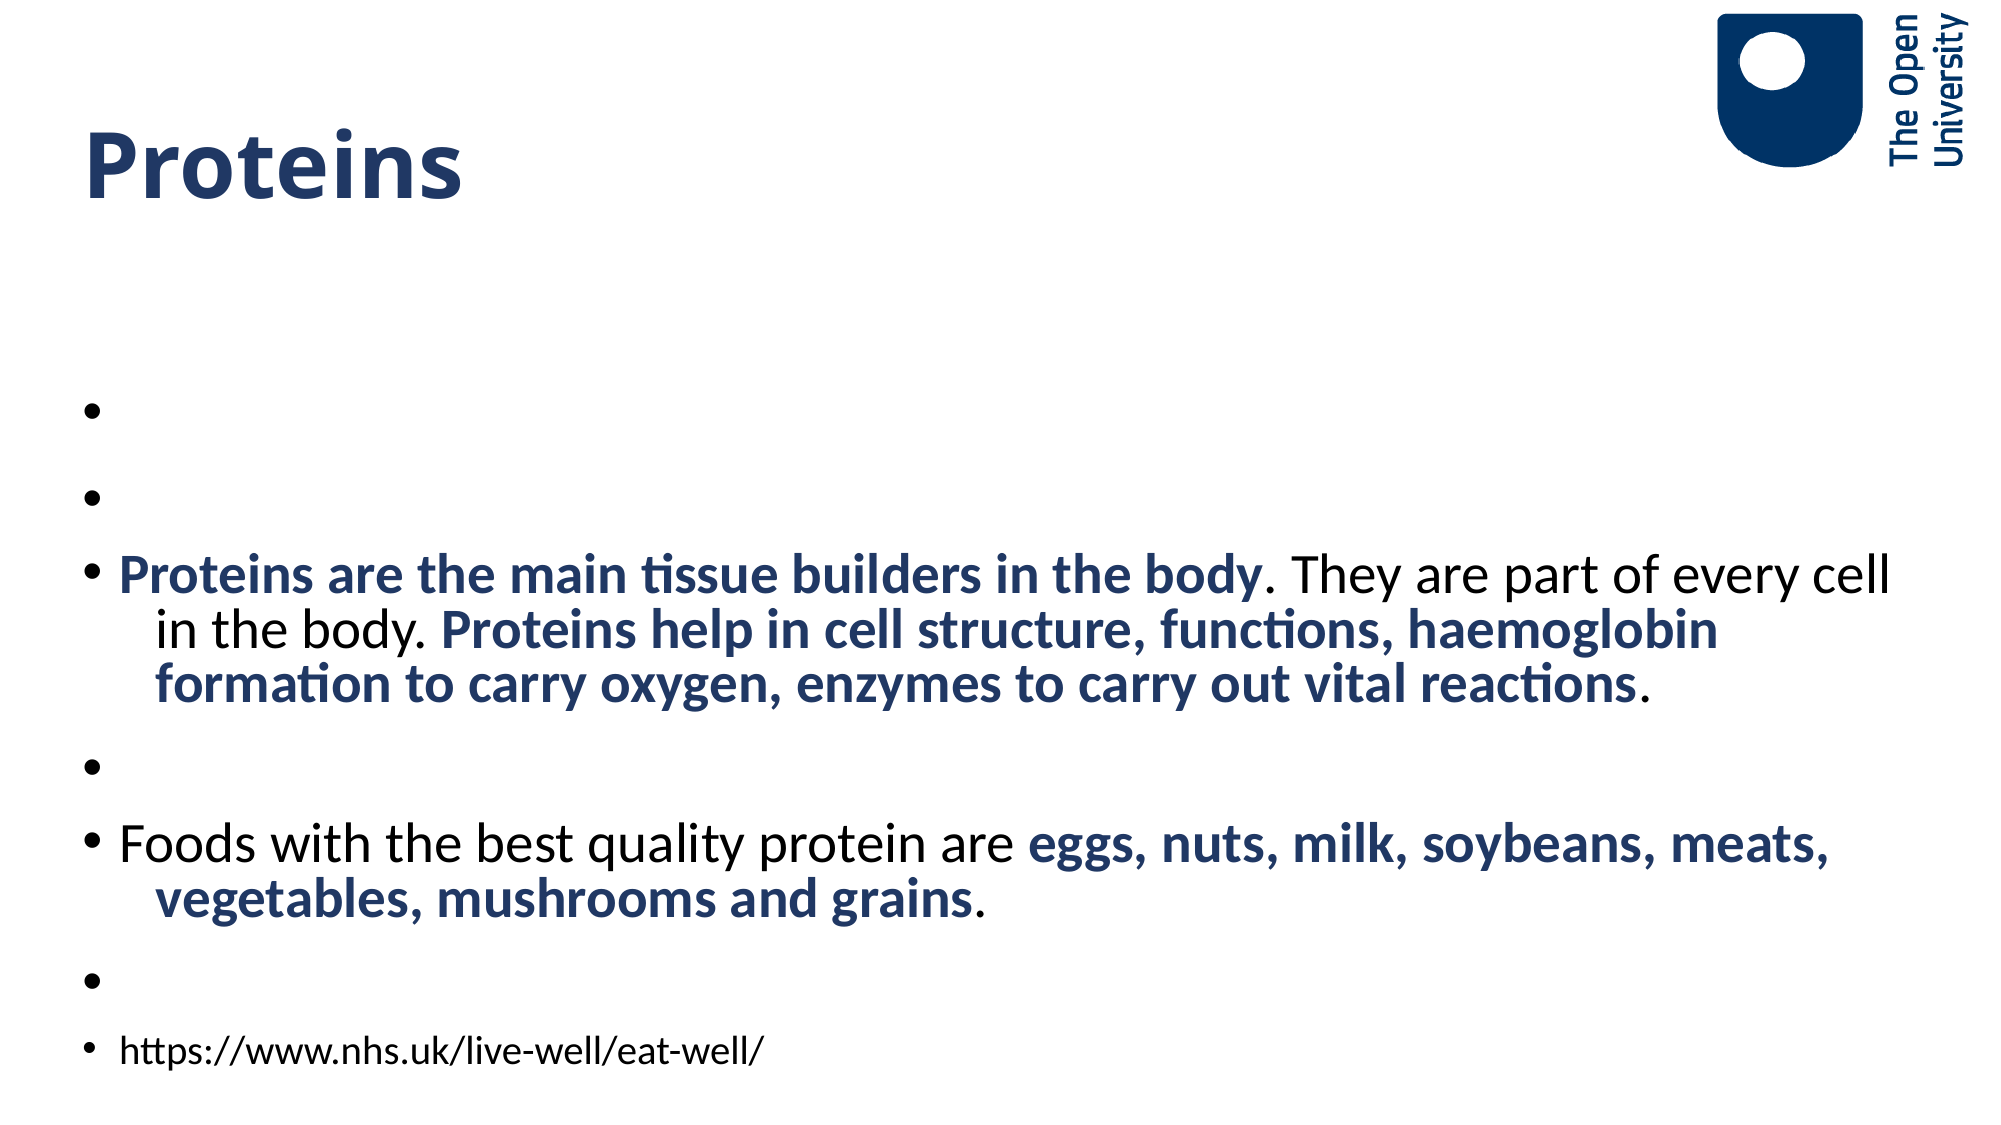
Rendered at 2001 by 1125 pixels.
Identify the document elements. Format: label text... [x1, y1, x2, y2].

title Proteins [67, 60, 1793, 278]
picture [1716, 10, 1971, 170]
list Proteins are the main tissue builders in the body. They are part of every cell in the body. Proteins help in cell structure, functions, haemoglobin formation to carry oxygen, enzymes to carry out vital reactions. Foods with the best quality protein are eggs, nuts, milk, soybeans, meats, vegetables, mushrooms and grains. https://www.nhs.uk/live-well/eat-well/ [67, 369, 1944, 1083]
